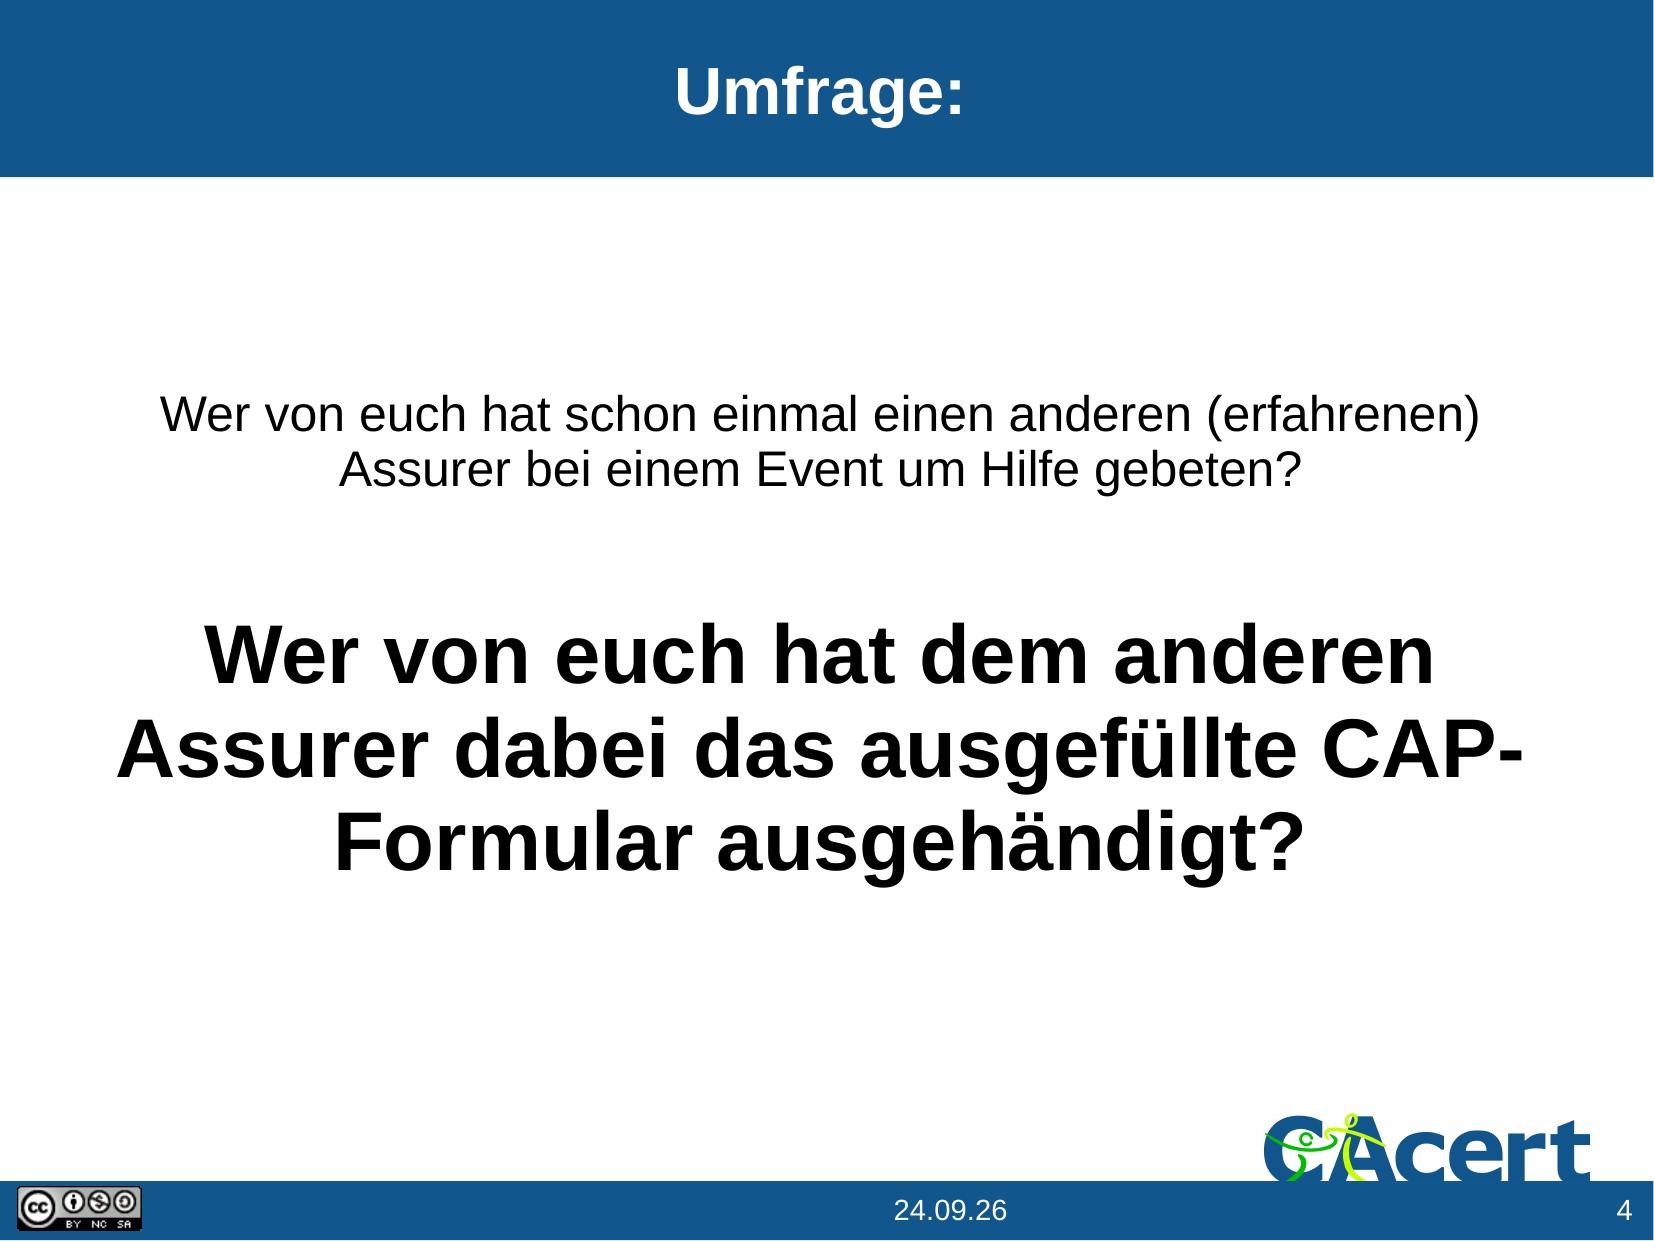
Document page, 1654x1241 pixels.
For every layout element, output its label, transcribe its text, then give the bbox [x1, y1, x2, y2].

title Umfrage: [76, 17, 1565, 100]
picture [1263, 1112, 1591, 1181]
picture [17, 1186, 142, 1231]
subtitle Wer von euch hat schon einmal einen anderen (erfahrenen) Assurer bei einem Event um Hilfe gebeten? Wer von euch hat dem anderen Assurer dabei das ausgefüllte CAP-Formular ausgehändigt? [76, 100, 1565, 1174]
